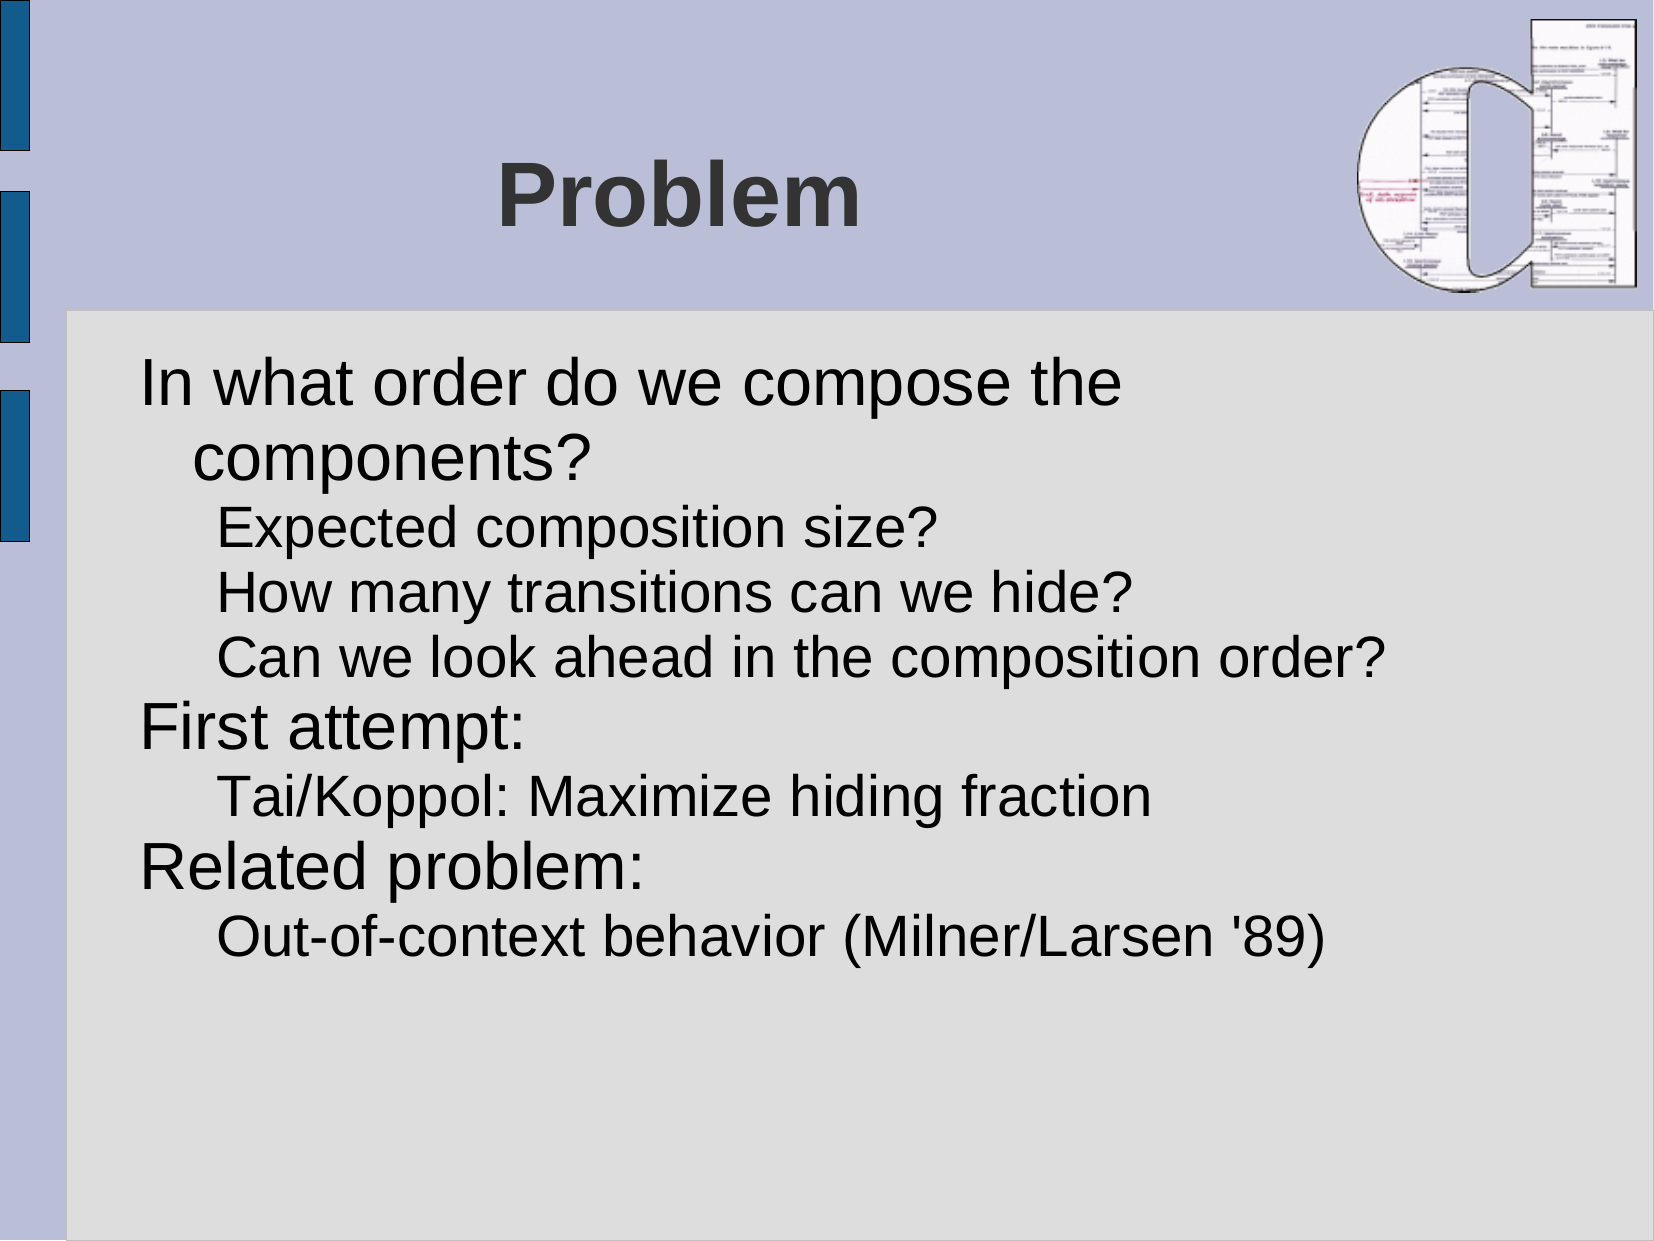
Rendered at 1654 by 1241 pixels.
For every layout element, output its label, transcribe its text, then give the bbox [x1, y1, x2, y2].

list In what order do we compose the components? Expected composition size? How many transitions can we hide? Can we look ahead in the composition order? First attempt: Tai/Koppol: Maximize hiding fraction Related problem: Out-of-context behavior (Milner/Larsen '89) [121, 344, 1534, 1175]
picture [1357, 19, 1637, 293]
title Problem [121, 91, 1238, 299]
